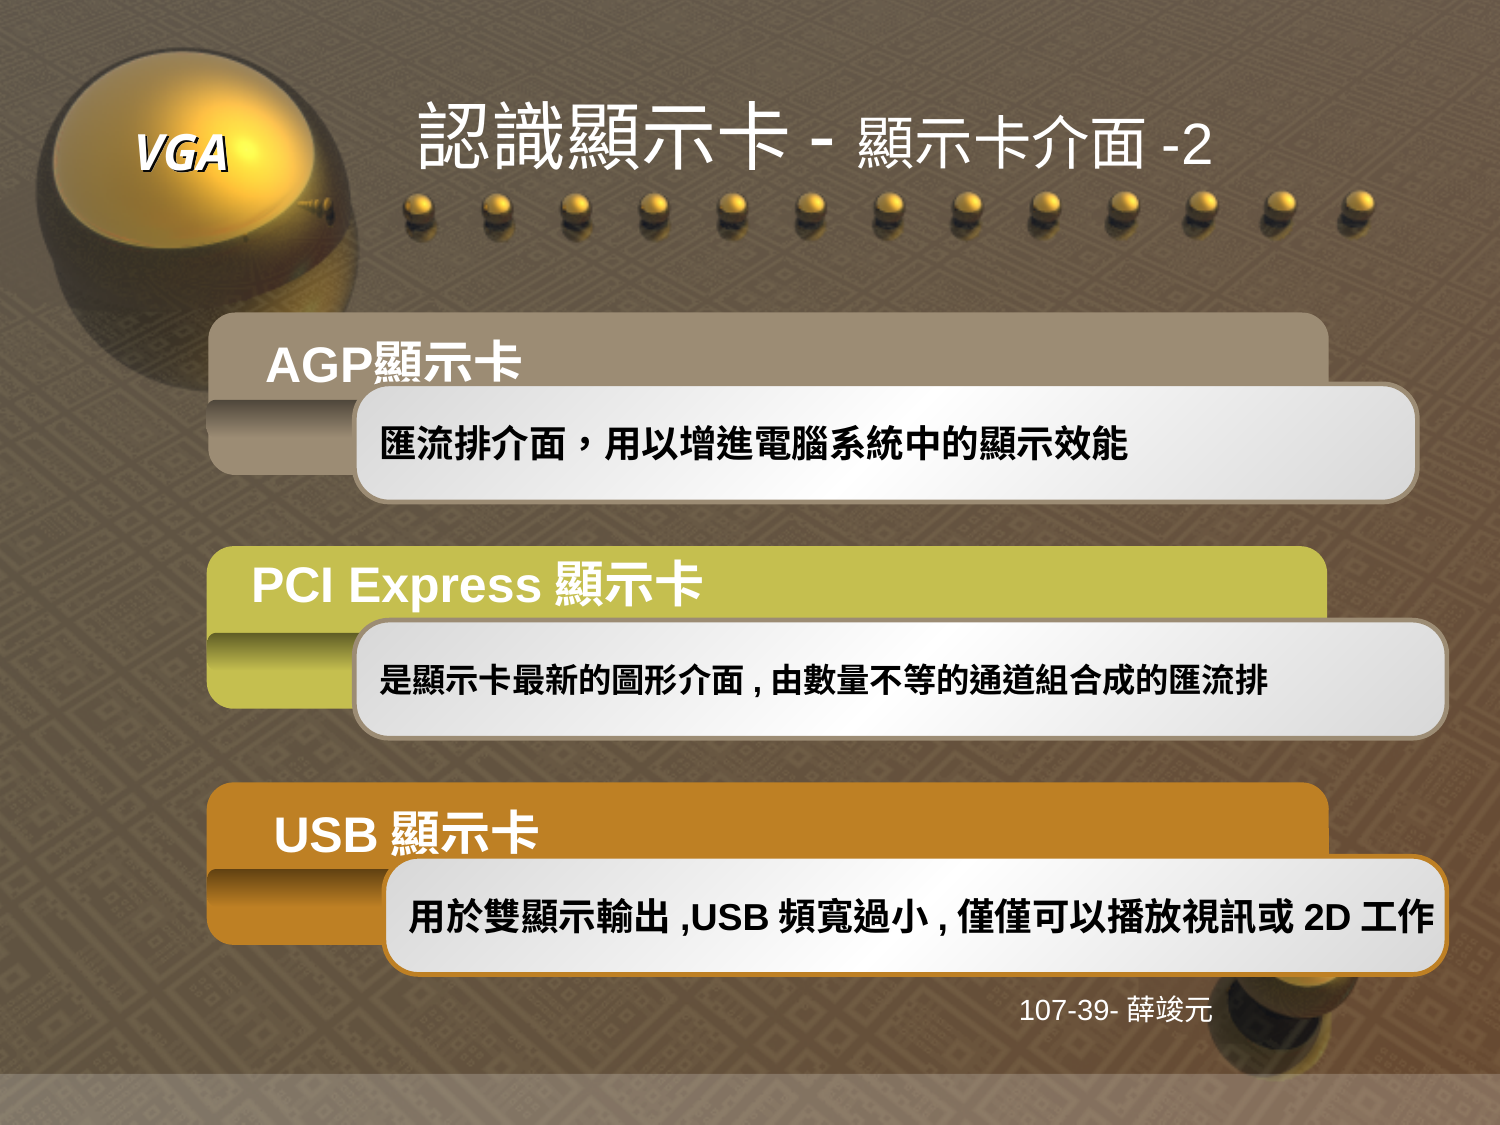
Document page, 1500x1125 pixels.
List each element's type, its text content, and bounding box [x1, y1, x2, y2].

text_box 用於雙顯示輸出,USB頻寬過小,僅僅可以播放視訊或2D工作 [383, 856, 1447, 975]
text_box PCI Express顯示卡 [236, 545, 721, 621]
picture [0, 0, 1500, 1073]
text_box USB顯示卡 [258, 794, 696, 871]
text_box AGP顯示卡 [250, 324, 707, 401]
text_box [206, 546, 377, 709]
title 認識顯示卡-顯示卡介面-2 [375, 73, 1438, 189]
text_box [206, 782, 1329, 945]
text_box [721, 546, 1328, 620]
text_box 是顯示卡最新的圖形介面,由數量不等的通道組合成的匯流排 [354, 620, 1447, 739]
text_box 匯流排介面，用以增進電腦系統中的顯示效能 [354, 383, 1418, 503]
text_box [206, 312, 1329, 475]
